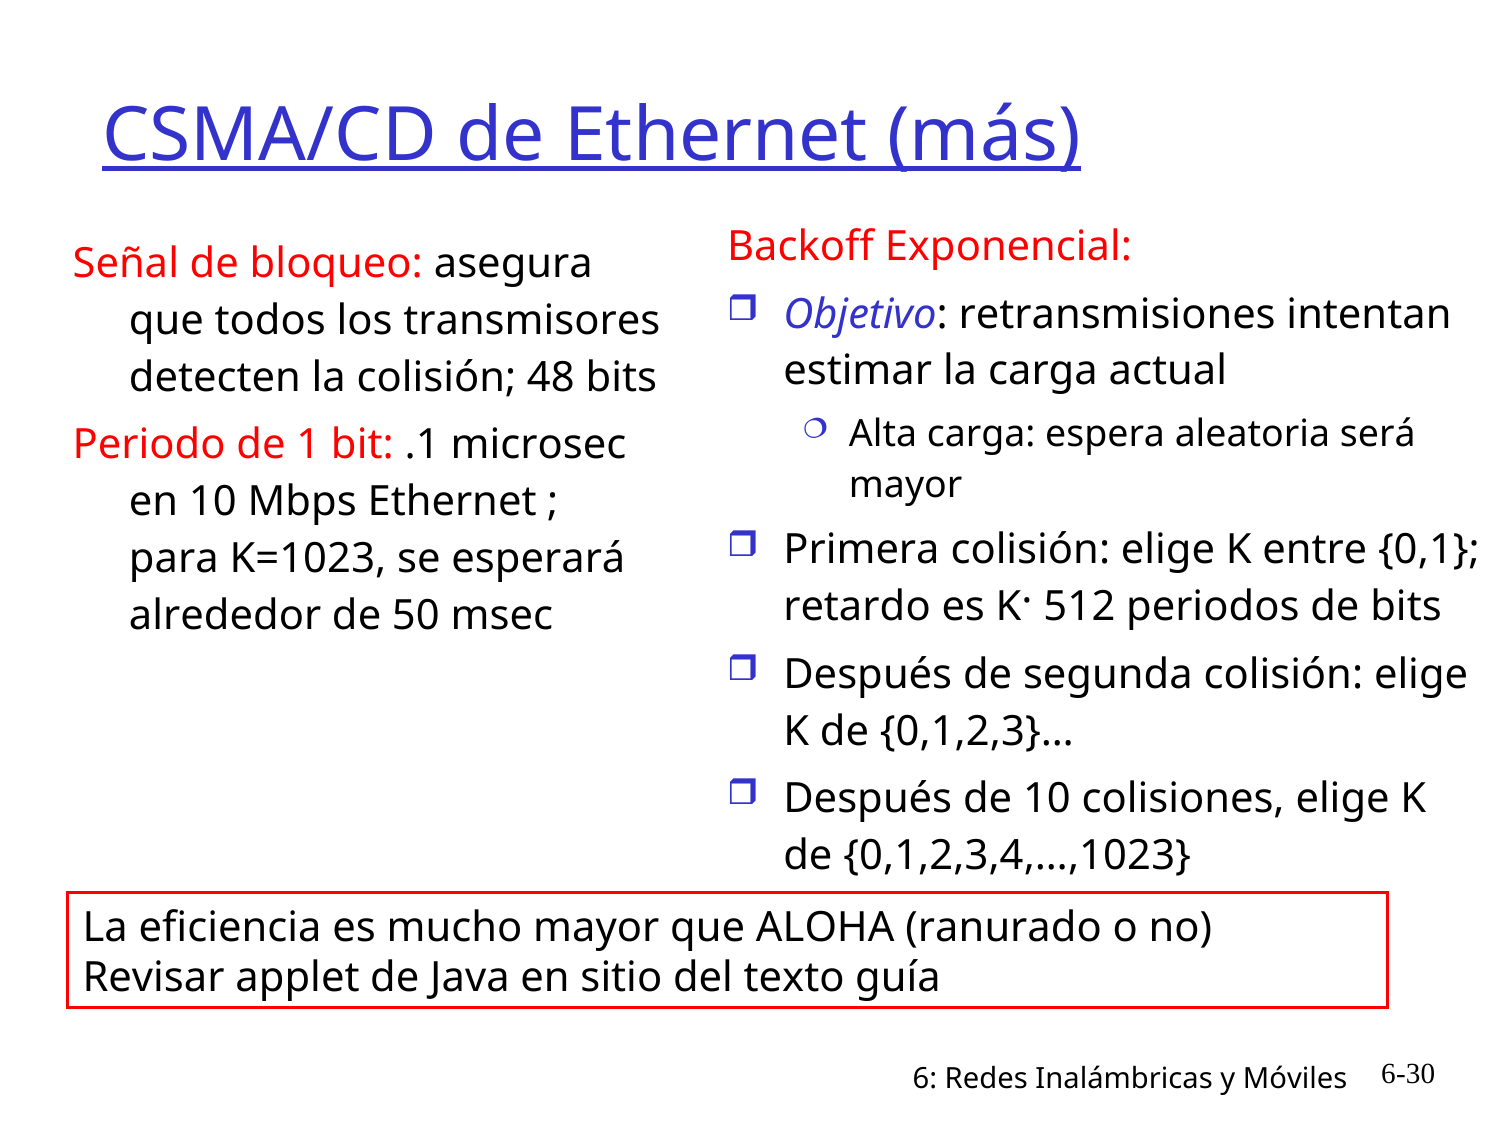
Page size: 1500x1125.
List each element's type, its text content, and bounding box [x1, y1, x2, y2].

list Backoff Exponencial: Objetivo: retransmisiones intentan estimar la carga actual Alta carga: espera aleatoria será mayor Primera colisión: elige K entre {0,1}; retardo es K· 512 periodos de bits Después de segunda colisión: elige K de {0,1,2,3}… Después de 10 colisiones, elige K de {0,1,2,3,4,…,1023} [712, 208, 1500, 919]
title CSMA/CD de Ethernet (más) [87, 37, 1363, 225]
text_box La eficiencia es mucho mayor que ALOHA (ranurado o no) Revisar applet de Java en sitio del texto guía [67, 892, 1388, 1008]
list Señal de bloqueo: asegura que todos los transmisores detecten la colisión; 48 bits Periodo de 1 bit: .1 microsec en 10 Mbps Ethernet ; para K=1023, se esperará alrededor de 50 msec [57, 224, 683, 795]
